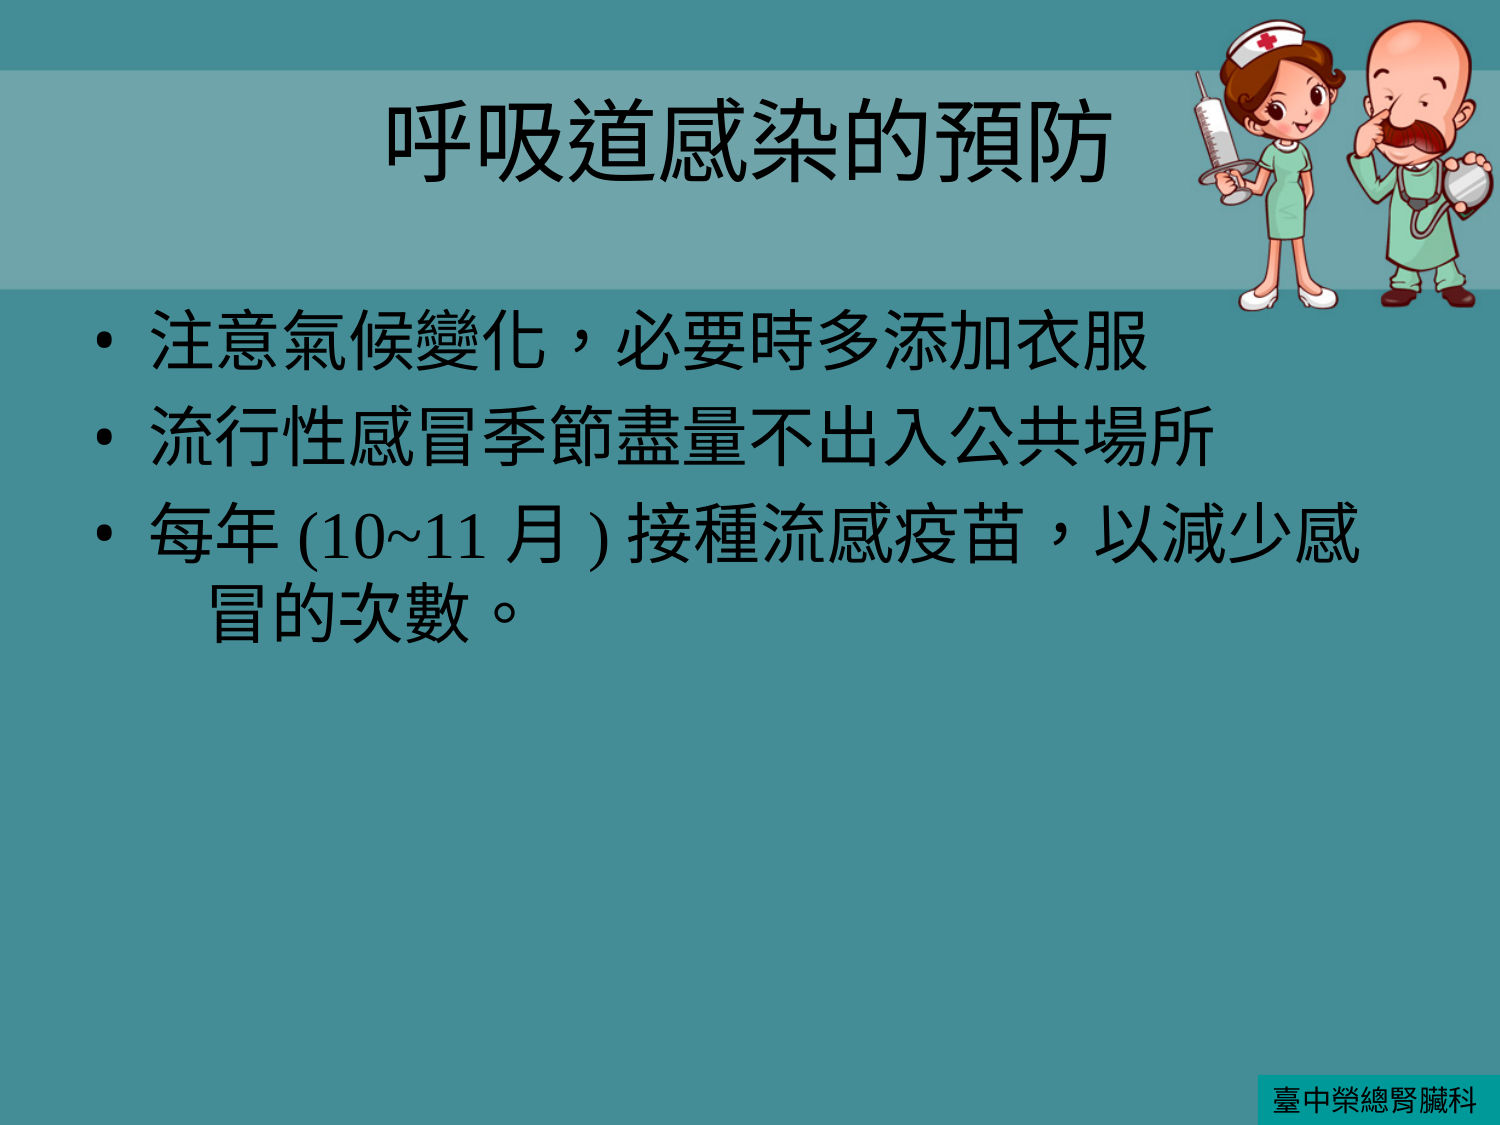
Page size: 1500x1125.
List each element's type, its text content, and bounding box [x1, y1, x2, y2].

title 呼吸道感染的預防 [75, 45, 1426, 233]
list 注意氣候變化，必要時多添加衣服 流行性感冒季節盡量不出入公共場所 每年(10~11月)接種流感疫苗，以減少感冒的次數。 [76, 290, 1427, 1034]
